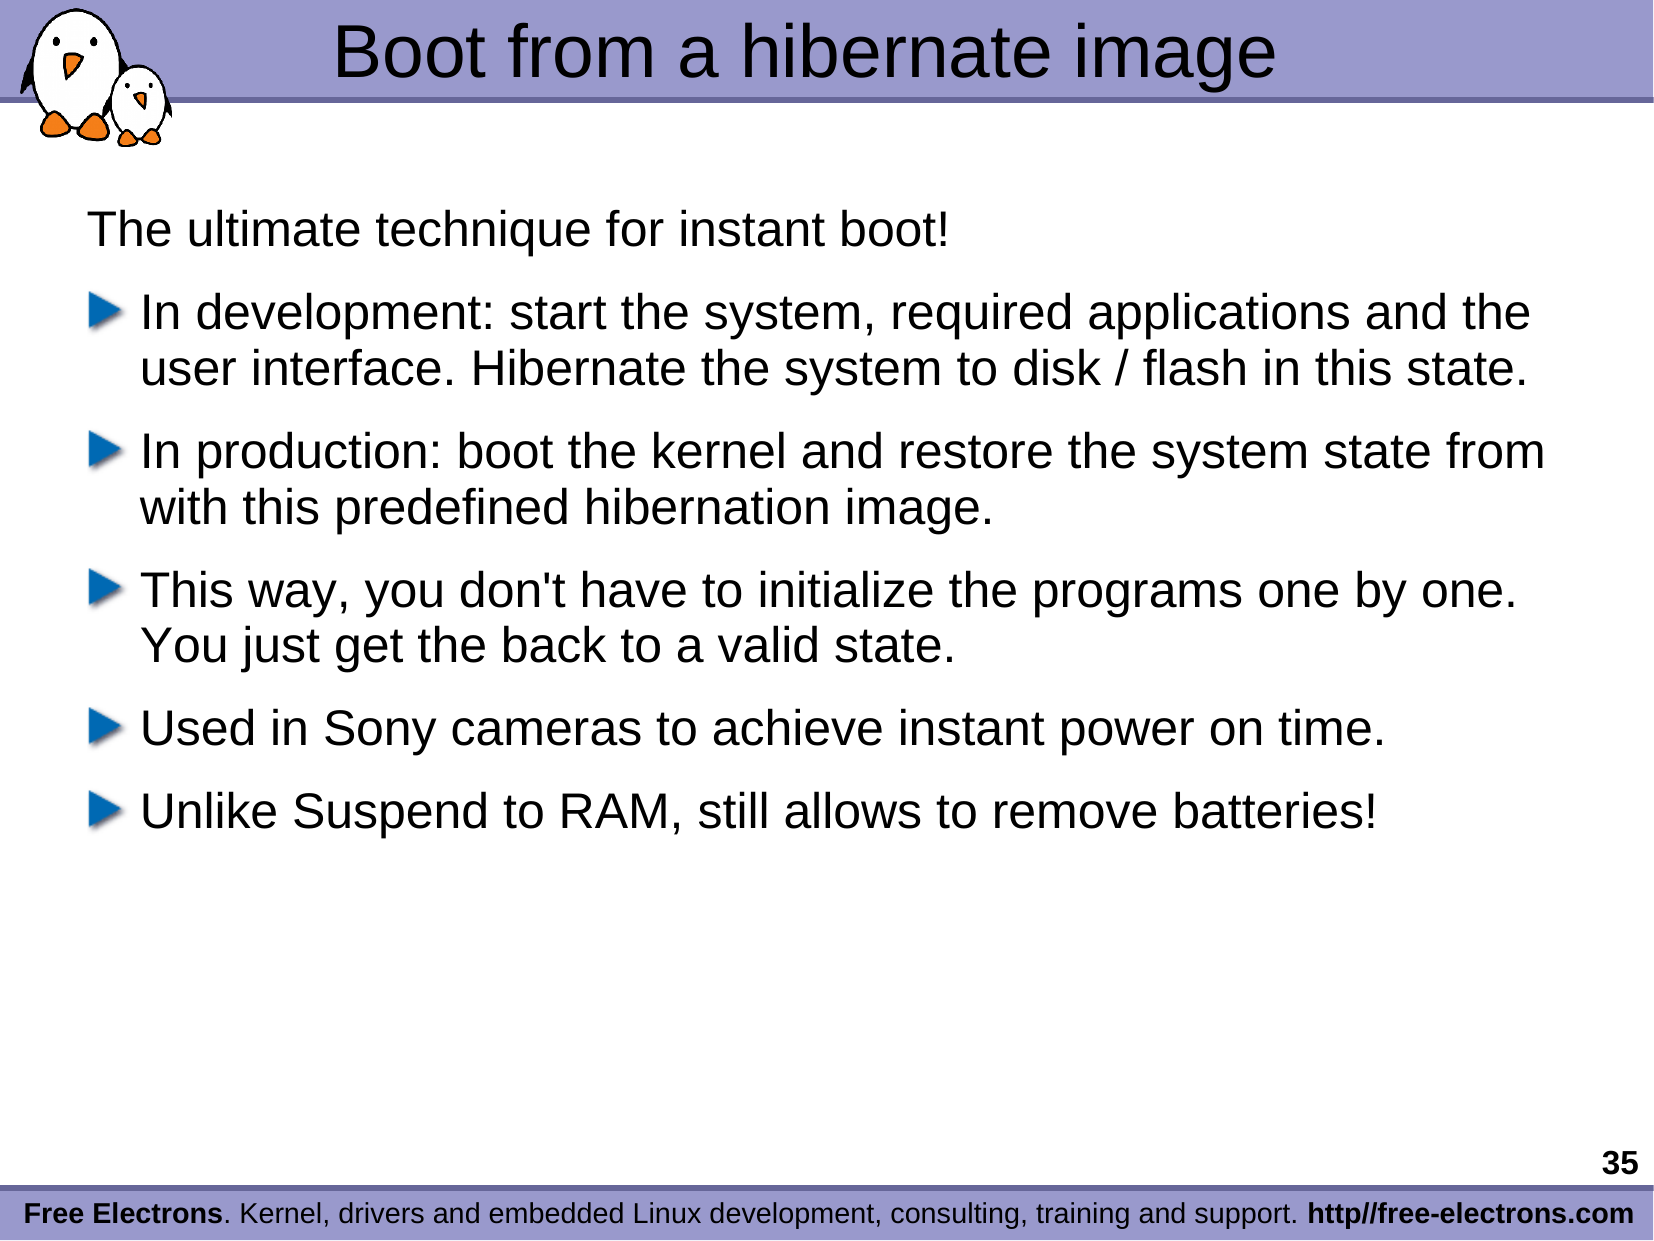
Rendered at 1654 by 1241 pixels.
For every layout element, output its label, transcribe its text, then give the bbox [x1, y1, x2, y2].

title Boot from a hibernate image [60, 0, 1551, 103]
picture [20, 8, 172, 147]
list The ultimate technique for instant boot! In development: start the system, required applications and the user interface. Hibernate the system to disk / flash in this state. In production: boot the kernel and restore the system state from with this predefined hibernation image. This way, you don't have to initialize the programs one by one. You just get the back to a valid state. Used in Sony cameras to achieve instant power on time. Unlike Suspend to RAM, still allows to remove batteries! [68, 201, 1592, 1118]
